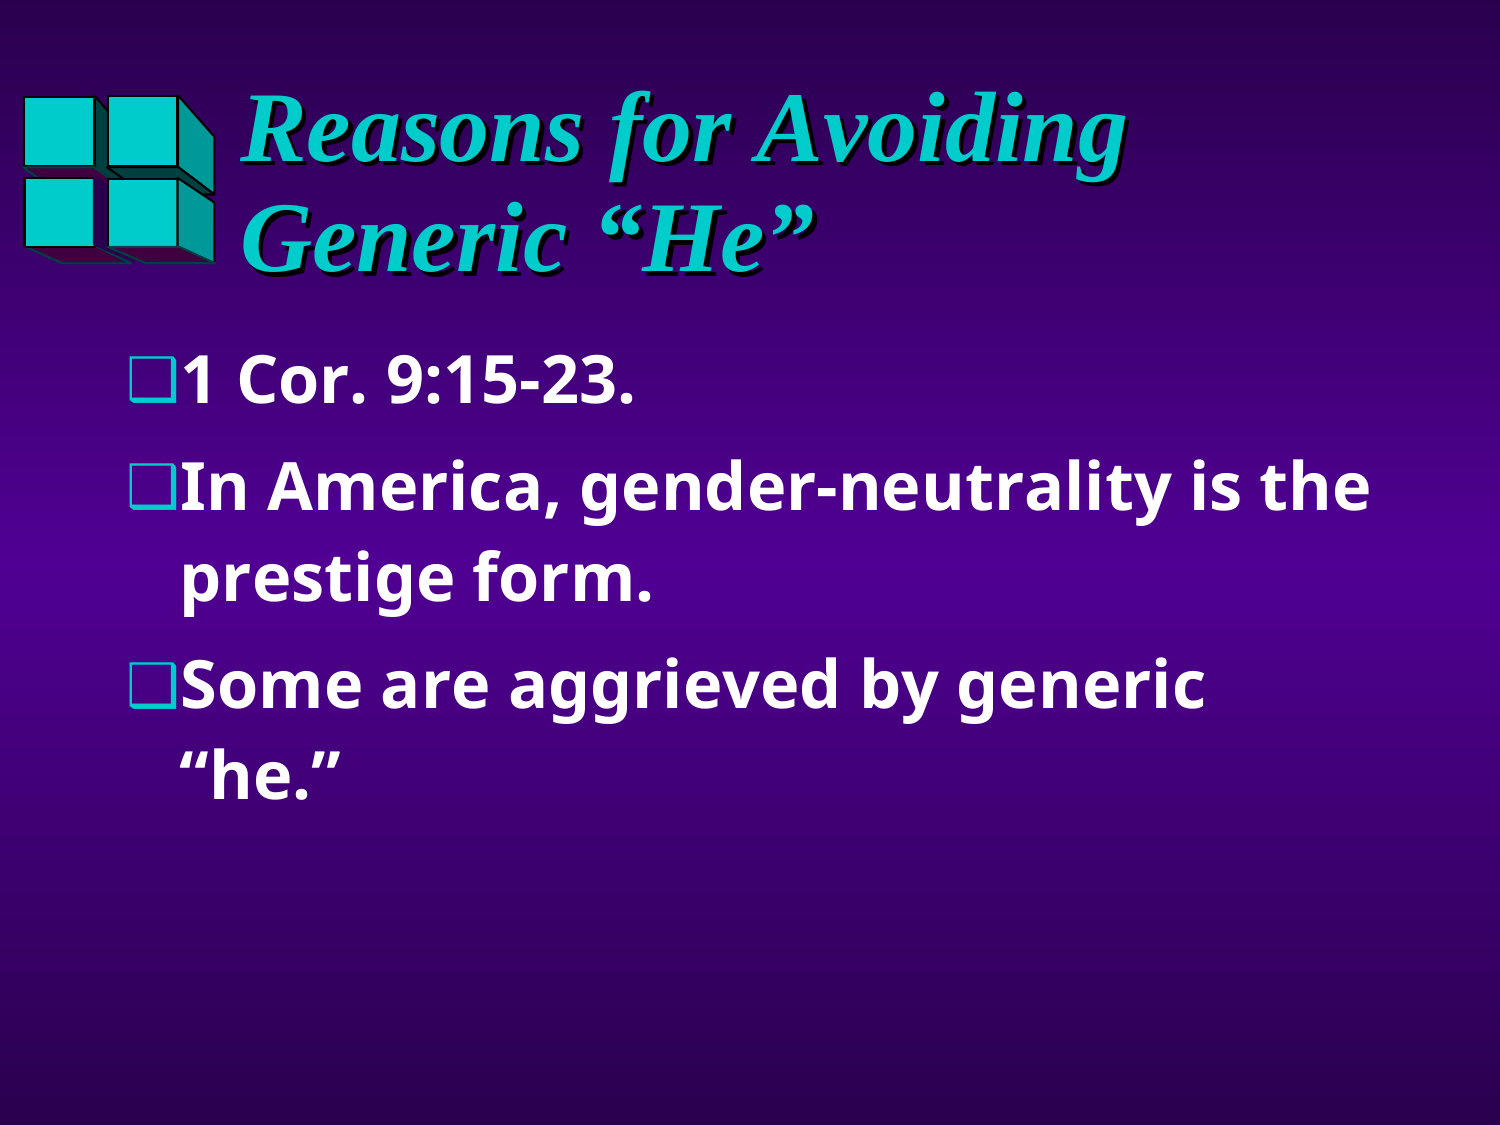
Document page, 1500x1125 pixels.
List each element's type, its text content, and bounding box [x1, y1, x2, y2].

list 1 Cor. 9:15-23. In America, gender-neutrality is the prestige form. Some are aggrieved by generic “he.” [112, 324, 1388, 1001]
title Reasons for Avoiding Generic “He” [224, 64, 1388, 302]
